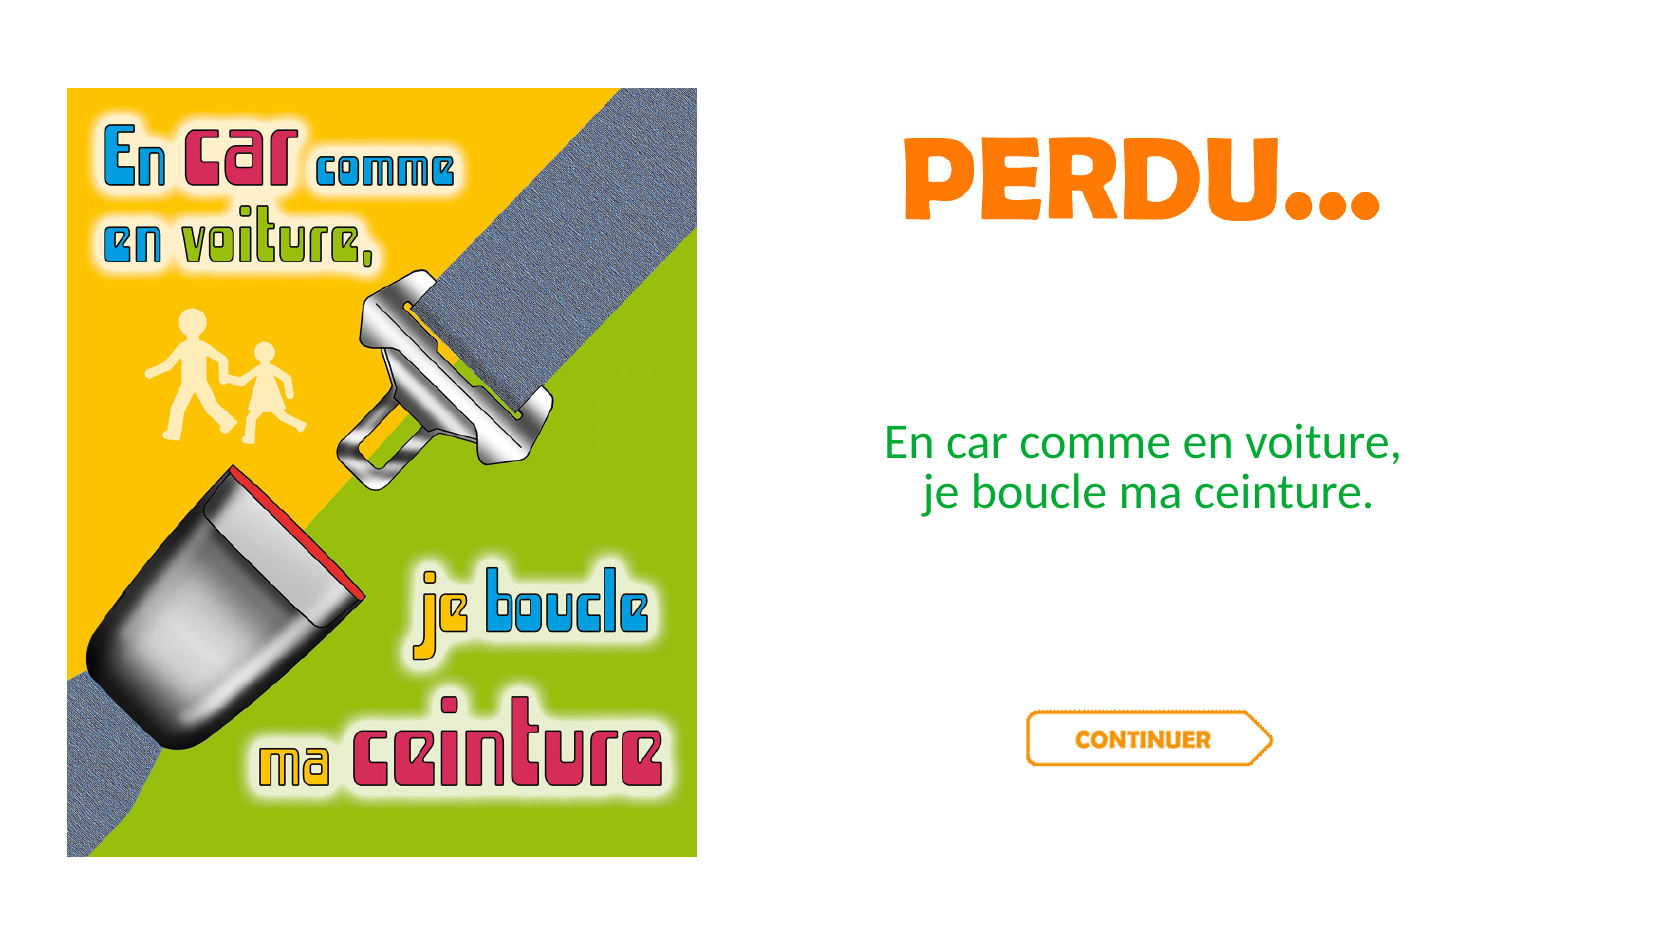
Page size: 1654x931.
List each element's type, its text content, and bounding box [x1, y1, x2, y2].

picture [1025, 708, 1276, 769]
picture [67, 88, 697, 857]
text_box En car comme en voiture, je boucle ma ceinture. [697, 413, 1601, 650]
picture [874, 88, 1420, 254]
